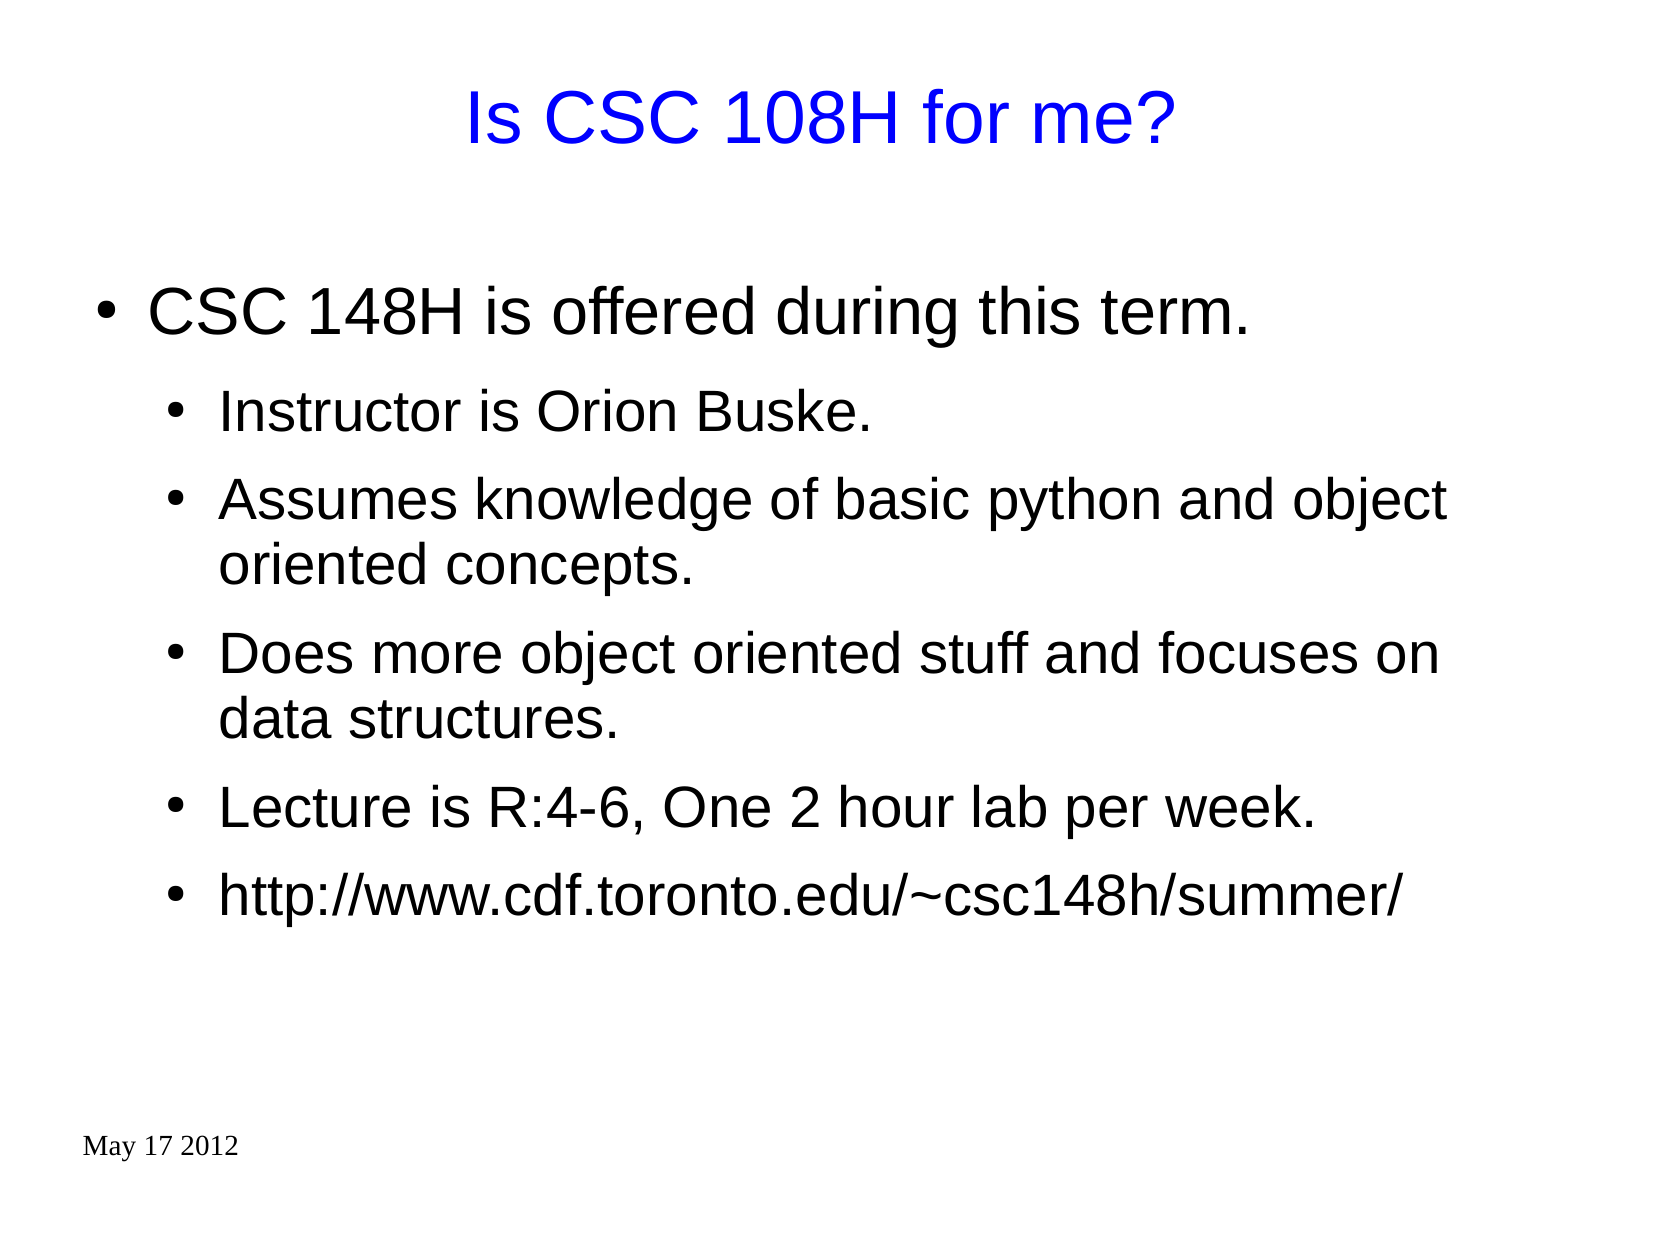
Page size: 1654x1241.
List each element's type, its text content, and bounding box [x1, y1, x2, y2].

list CSC 148H is offered during this term. Instructor is Orion Buske. Assumes knowledge of basic python and object oriented concepts. Does more object oriented stuff and focuses on data structures. Lecture is R:4-6, One 2 hour lab per week. http://www.cdf.toronto.edu/~csc148h/summer/ [76, 274, 1565, 1160]
title Is CSC 108H for me? [76, 58, 1565, 178]
